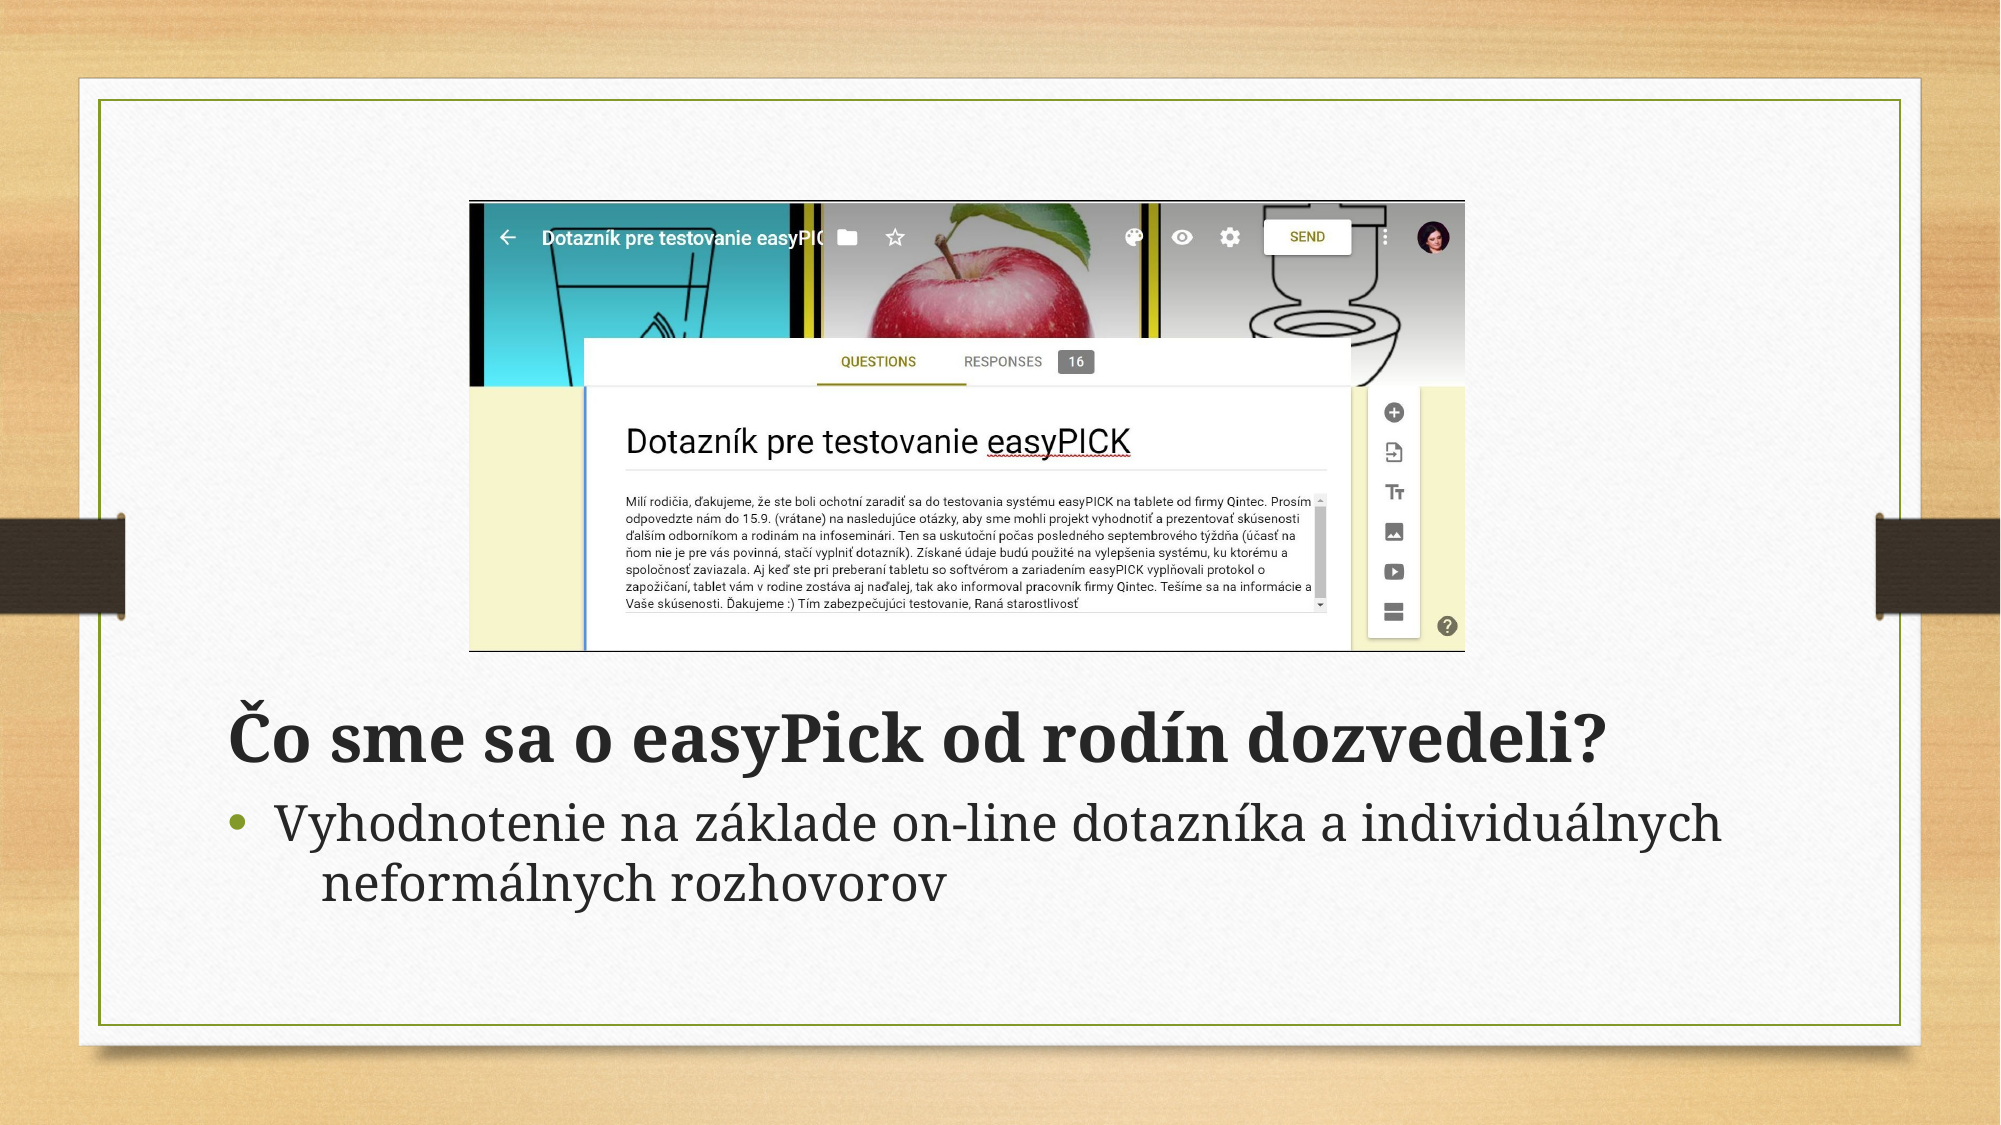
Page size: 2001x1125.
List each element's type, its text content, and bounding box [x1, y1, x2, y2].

title Čo sme sa o easyPick od rodín dozvedeli? [212, 542, 1789, 783]
picture [469, 200, 1465, 652]
list Vyhodnotenie na základe on-line dotazníka a individuálnych neformálnych rozhovorov [212, 783, 1789, 925]
